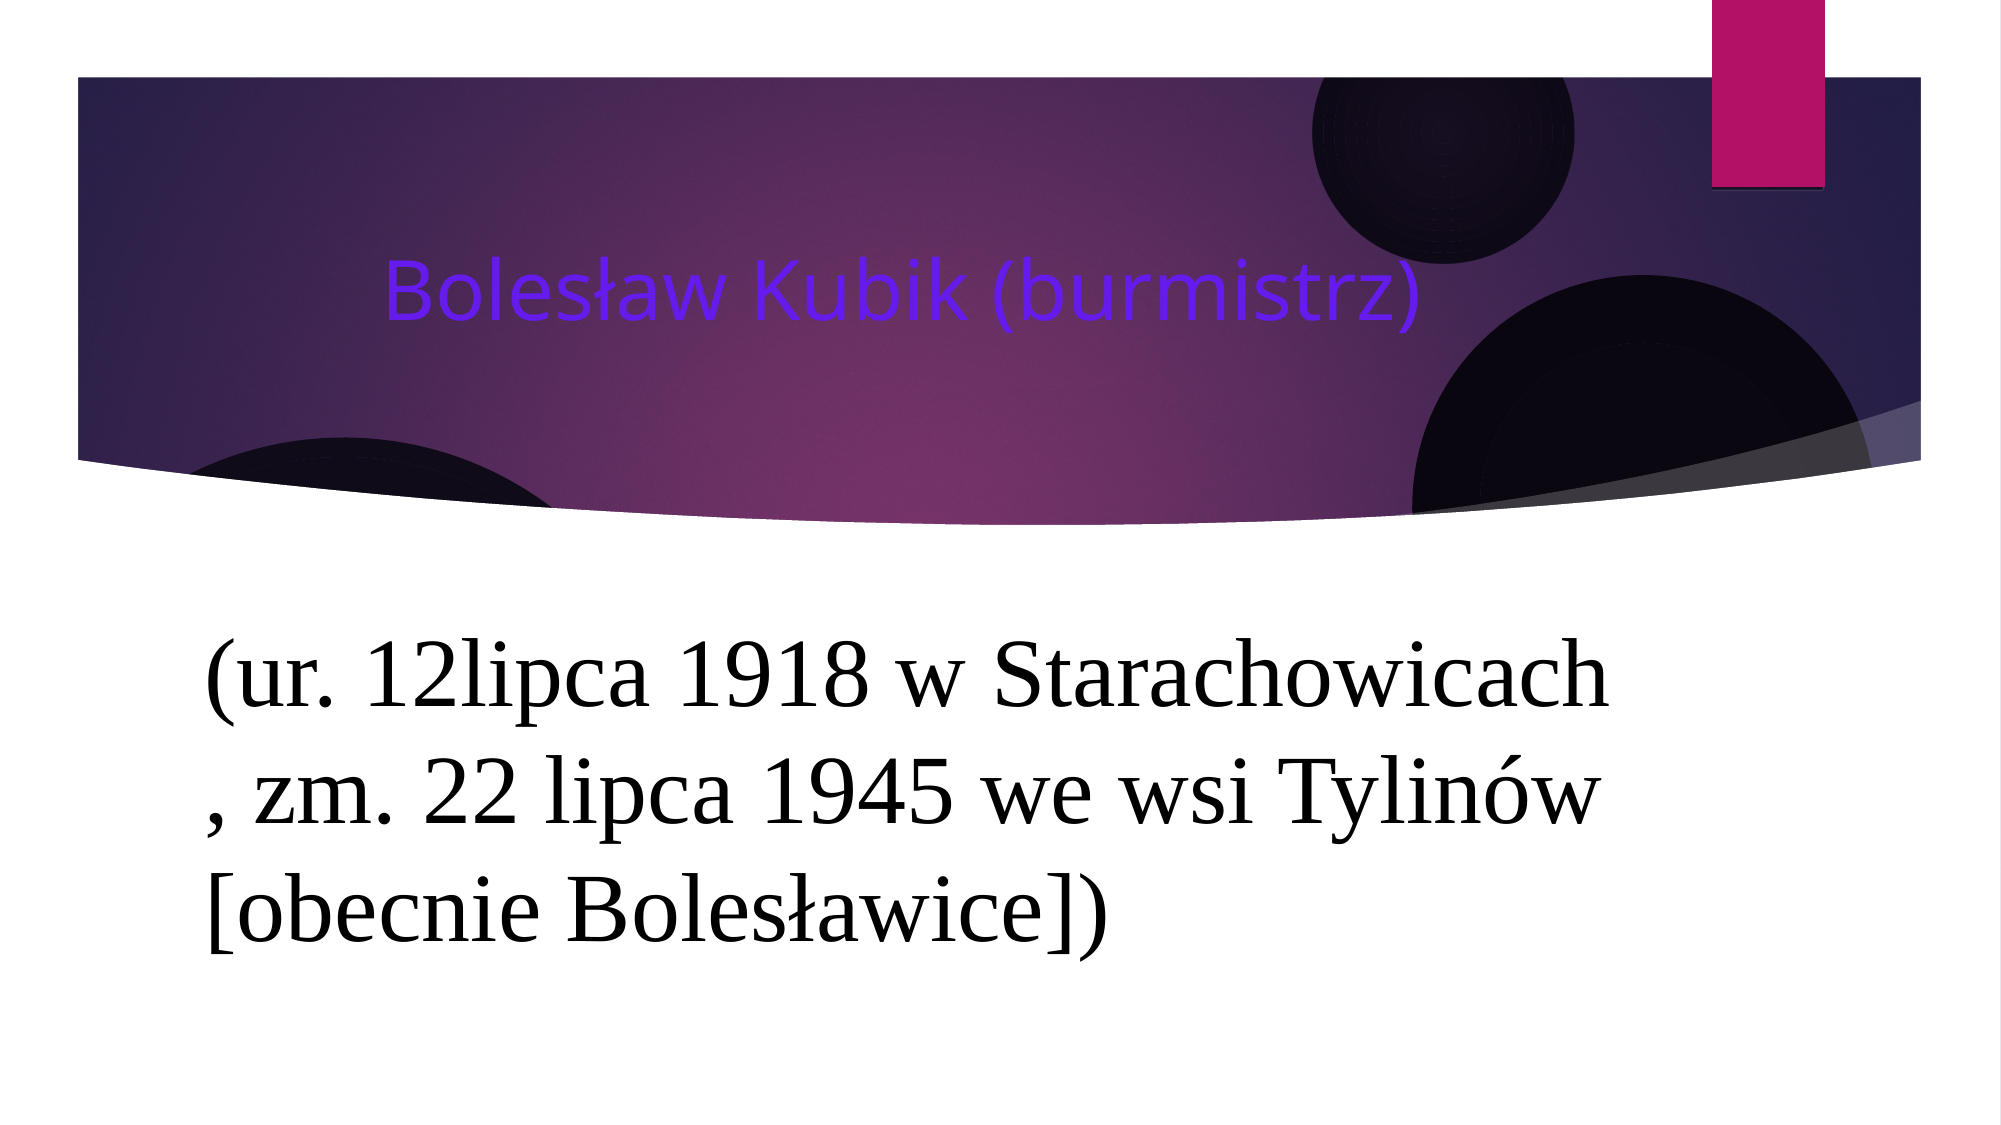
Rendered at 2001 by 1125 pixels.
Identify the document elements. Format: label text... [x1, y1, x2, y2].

list (ur. 12lipca 1918 w Starachowicach, zm. 22 lipca 1945 we wsi Tylinów [obecnie Bolesławice]) [189, 581, 1740, 988]
title Bolesław Kubik (burmistrz) [188, 174, 1638, 400]
